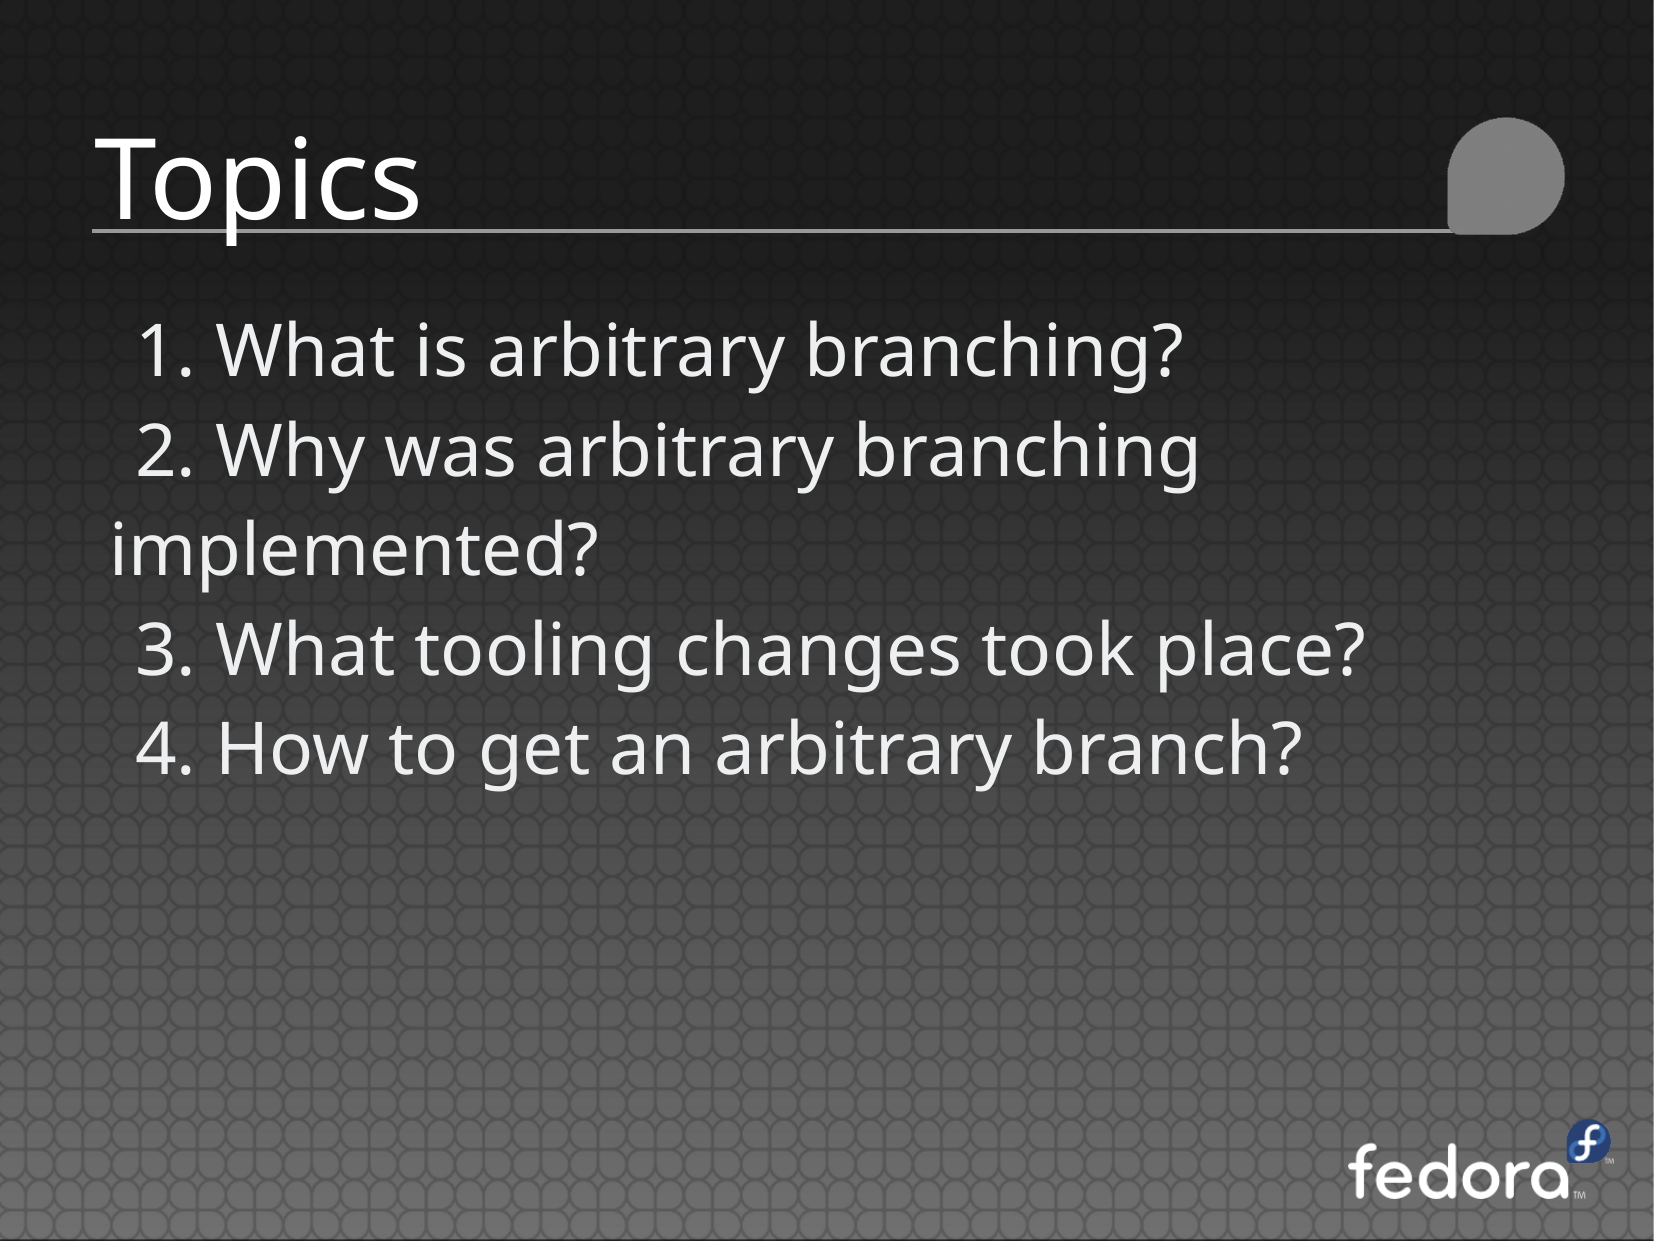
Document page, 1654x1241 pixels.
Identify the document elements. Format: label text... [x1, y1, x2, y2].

title Topics [94, 100, 1426, 251]
picture [0, 0, 1654, 1241]
text_box 1. What is arbitrary branching? 2. Why was arbitrary branching implemented? 3. What tooling changes took place? 4. How to get an arbitrary branch? [94, 291, 1526, 815]
